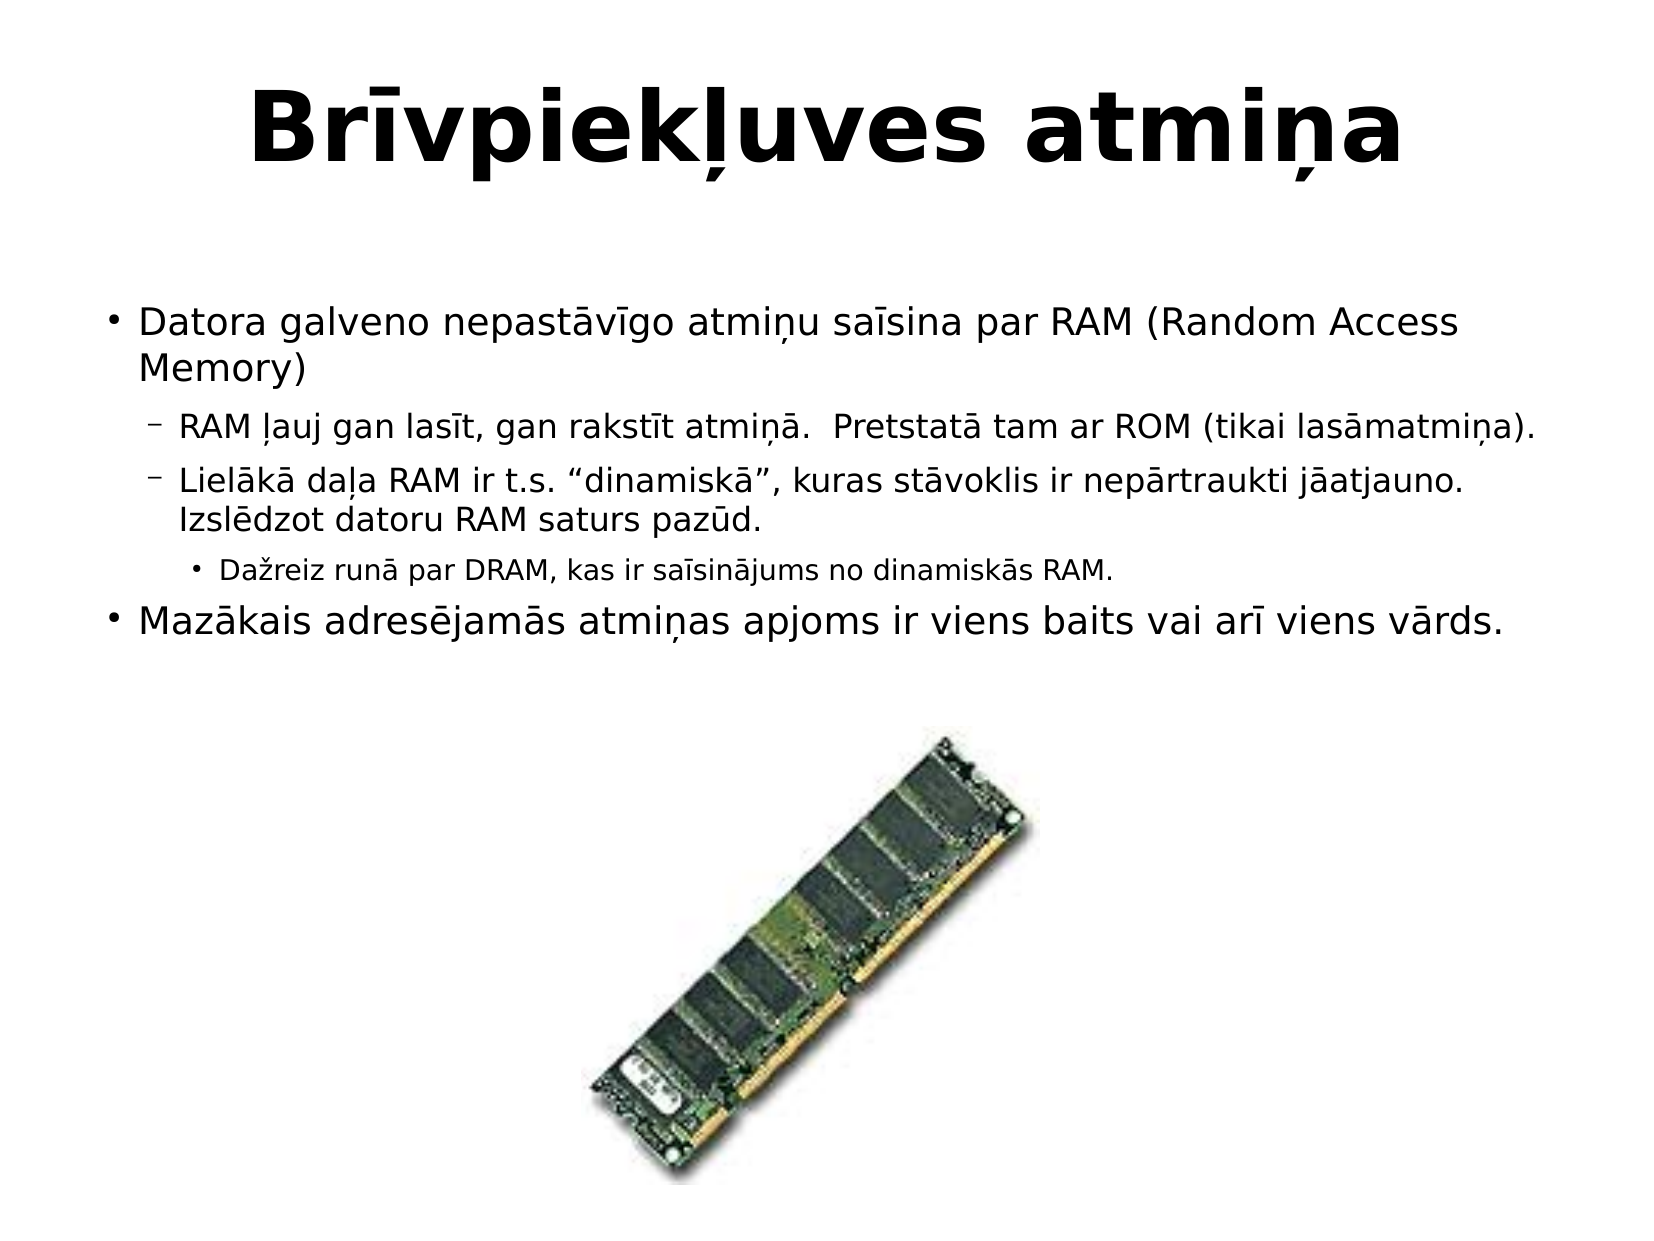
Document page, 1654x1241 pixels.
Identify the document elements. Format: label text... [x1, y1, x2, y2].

list Datora galveno nepastāvīgo atmiņu saīsina par RAM (Random Access Memory) RAM ļauj gan lasīt, gan rakstīt atmiņā. Pretstatā tam ar ROM (tikai lasāmatmiņa). Lielākā daļa RAM ir t.s. “dinamiskā”, kuras stāvoklis ir nepārtraukti jāatjauno. Izslēdzot datoru RAM saturs pazūd. Dažreiz runā par DRAM, kas ir saīsinājums no dinamiskās RAM. Mazākais adresējamās atmiņas apjoms ir viens baits vai arī viens vārds. [82, 290, 1571, 696]
title Brīvpiekļuves atmiņa [82, 49, 1571, 195]
picture [581, 726, 1040, 1185]
